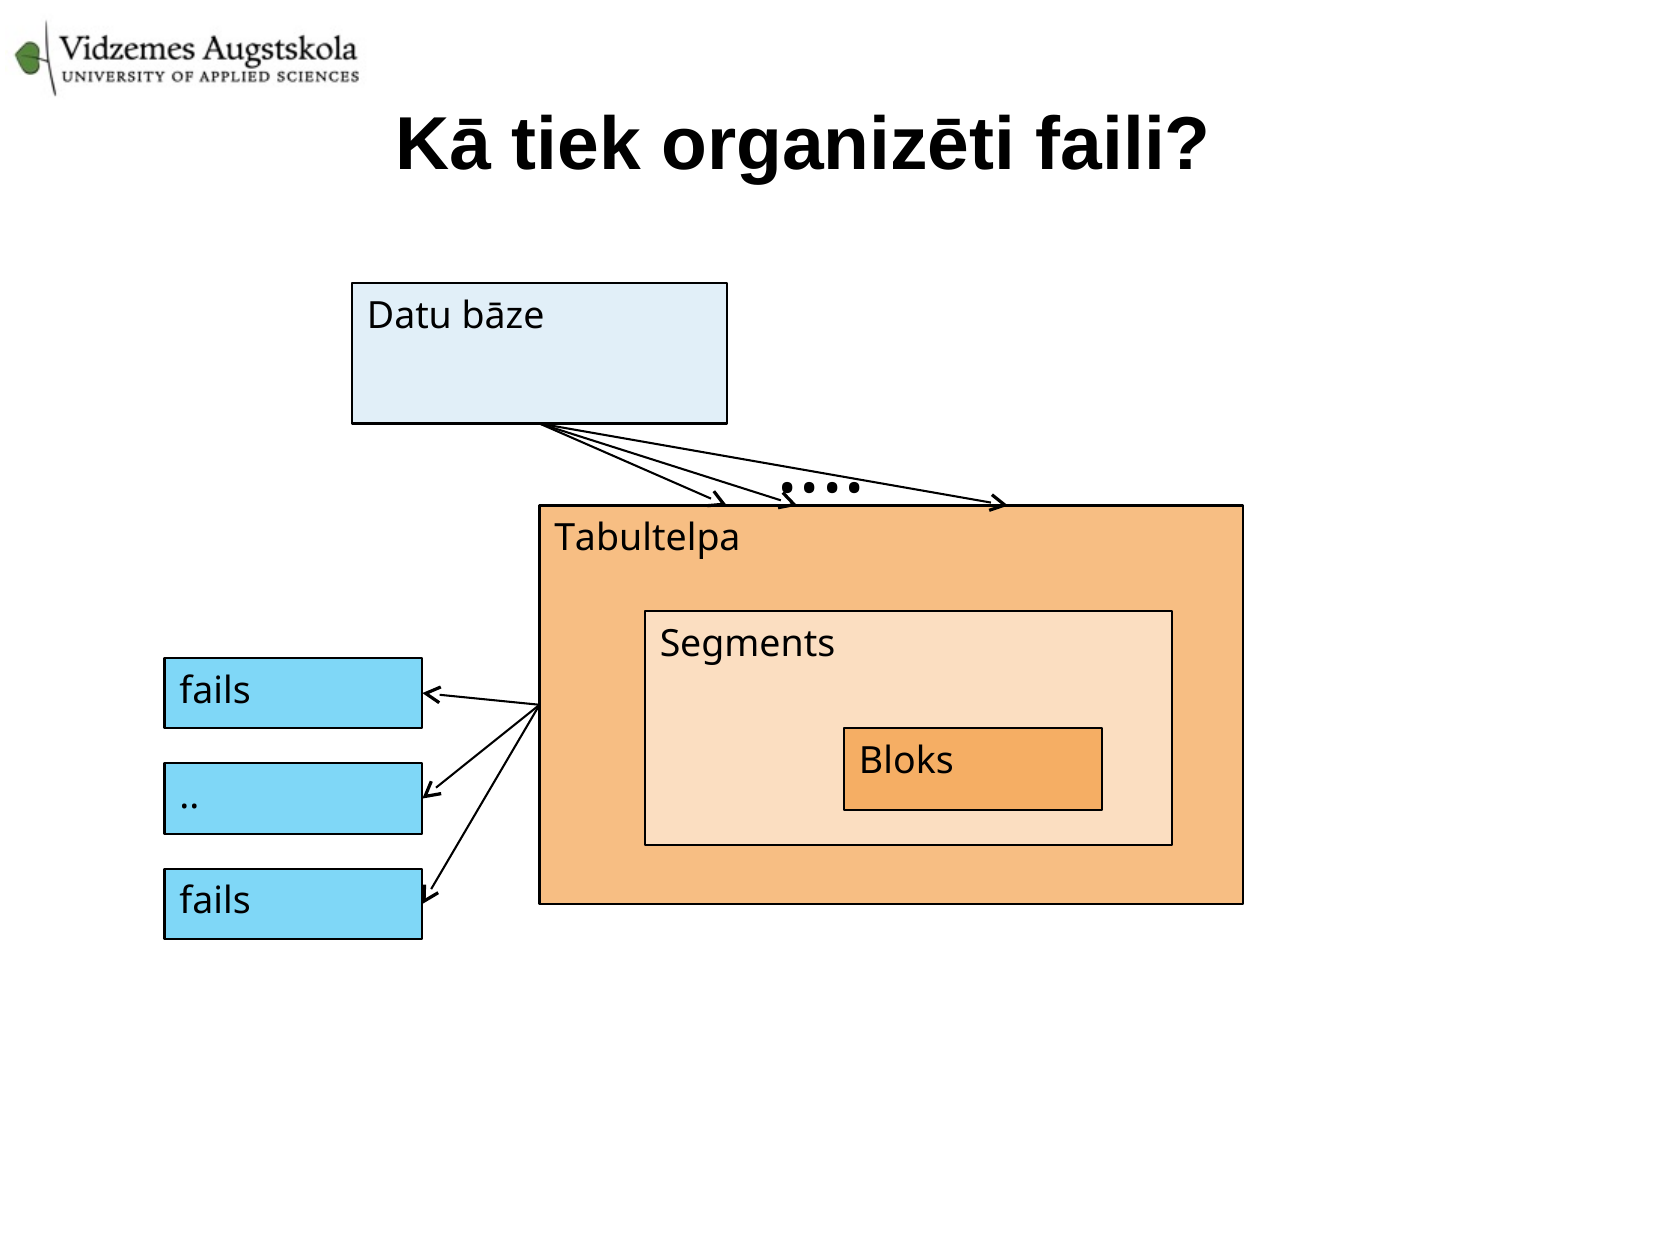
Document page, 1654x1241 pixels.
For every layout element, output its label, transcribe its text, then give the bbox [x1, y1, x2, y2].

text_box Tabultelpa [539, 505, 1243, 904]
text_box Segments [645, 610, 1173, 846]
text_box fails [164, 868, 423, 940]
picture [5, 2, 368, 113]
text_box fails [164, 657, 423, 729]
text_box Datu bāze [352, 282, 728, 424]
text_box .. [164, 763, 423, 834]
title Kā tiek organizēti faili? [94, 96, 1512, 195]
text_box Bloks [844, 728, 1103, 811]
text_box .... [762, 401, 915, 517]
